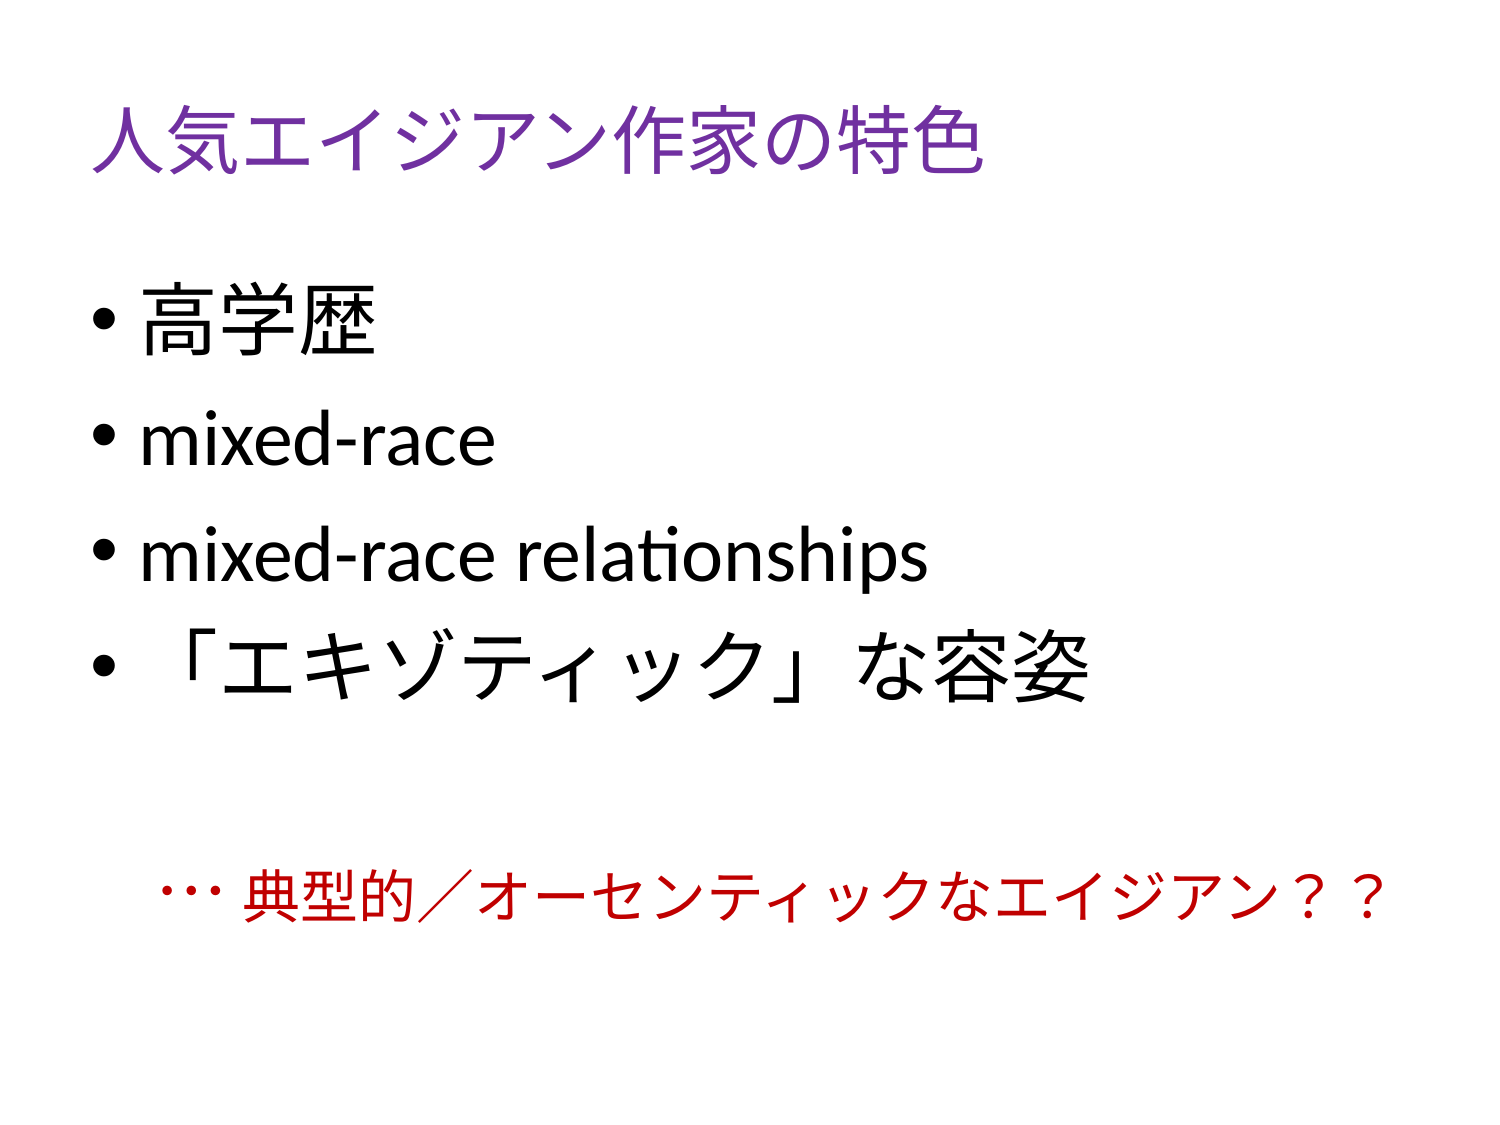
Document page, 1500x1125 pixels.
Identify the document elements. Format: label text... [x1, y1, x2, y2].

list 高学歴 mixed-race mixed-race relationships 「エキゾティック」な容姿 …典型的／オーセンティックなエイジアン？？ [75, 267, 1426, 1071]
title 人気エイジアン作家の特色 [75, 90, 1426, 197]
